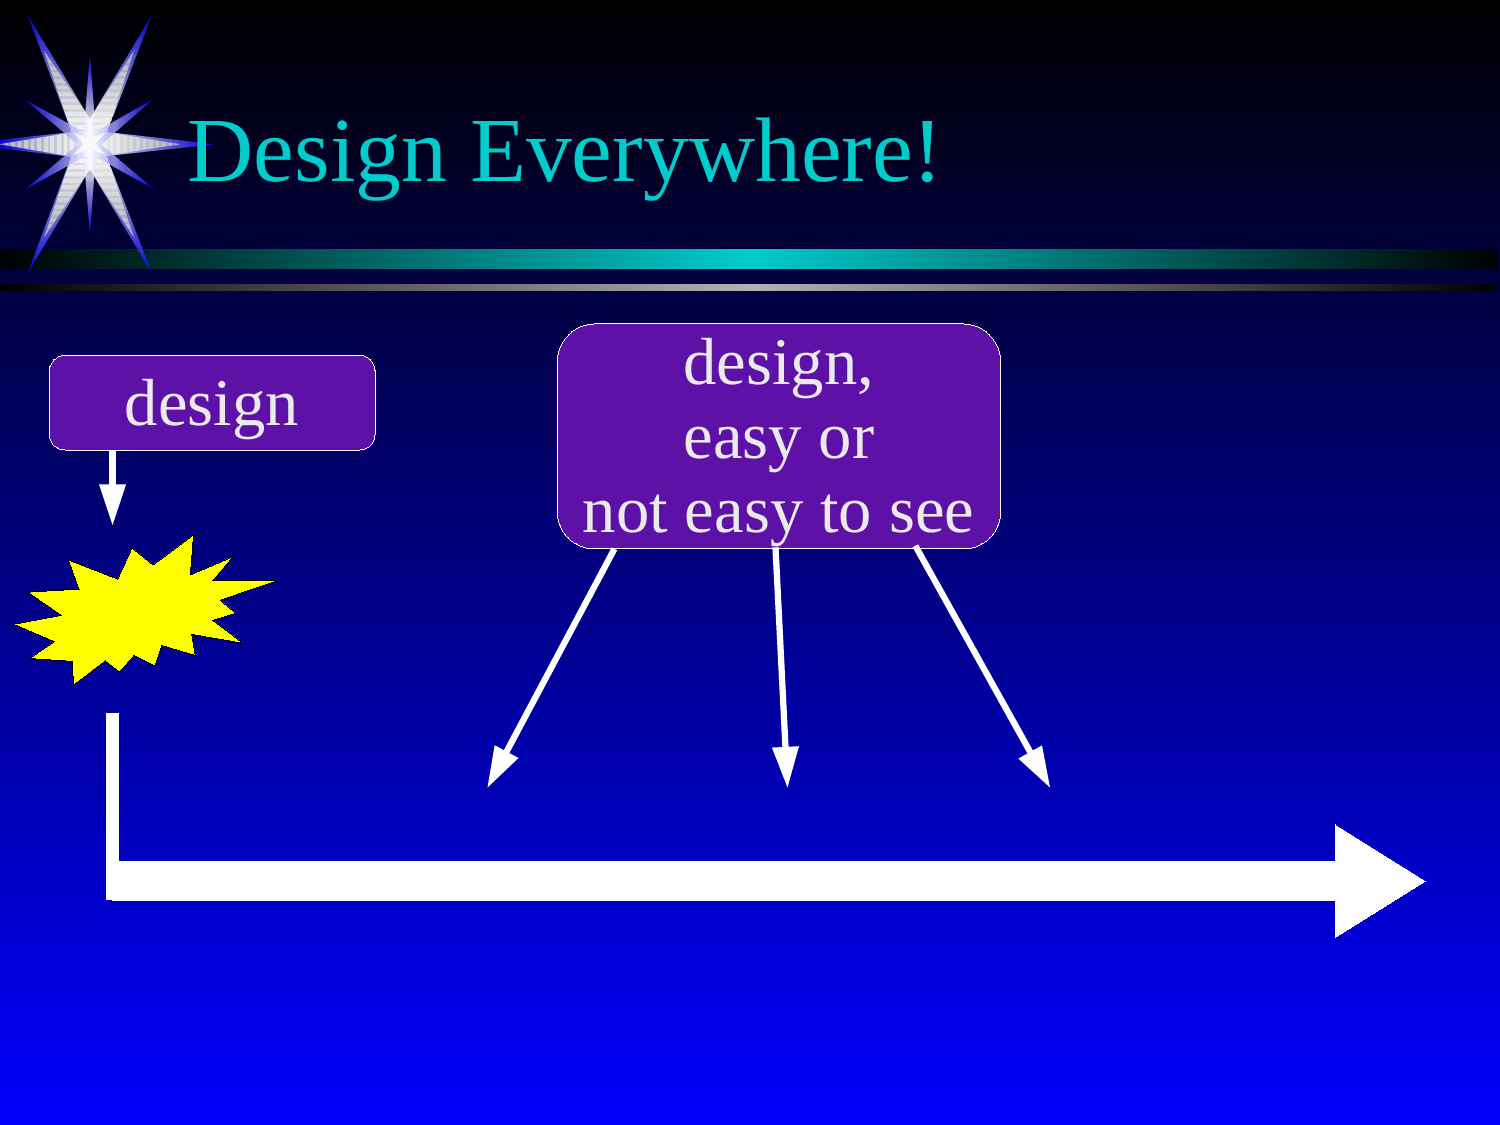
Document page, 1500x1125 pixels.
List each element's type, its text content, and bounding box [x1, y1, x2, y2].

text_box [13, 534, 277, 685]
text_box [112, 824, 1426, 938]
text_box design [49, 355, 376, 451]
text_box design, easy or not easy to see [557, 323, 1001, 549]
title Design Everywhere! [187, 56, 1463, 244]
